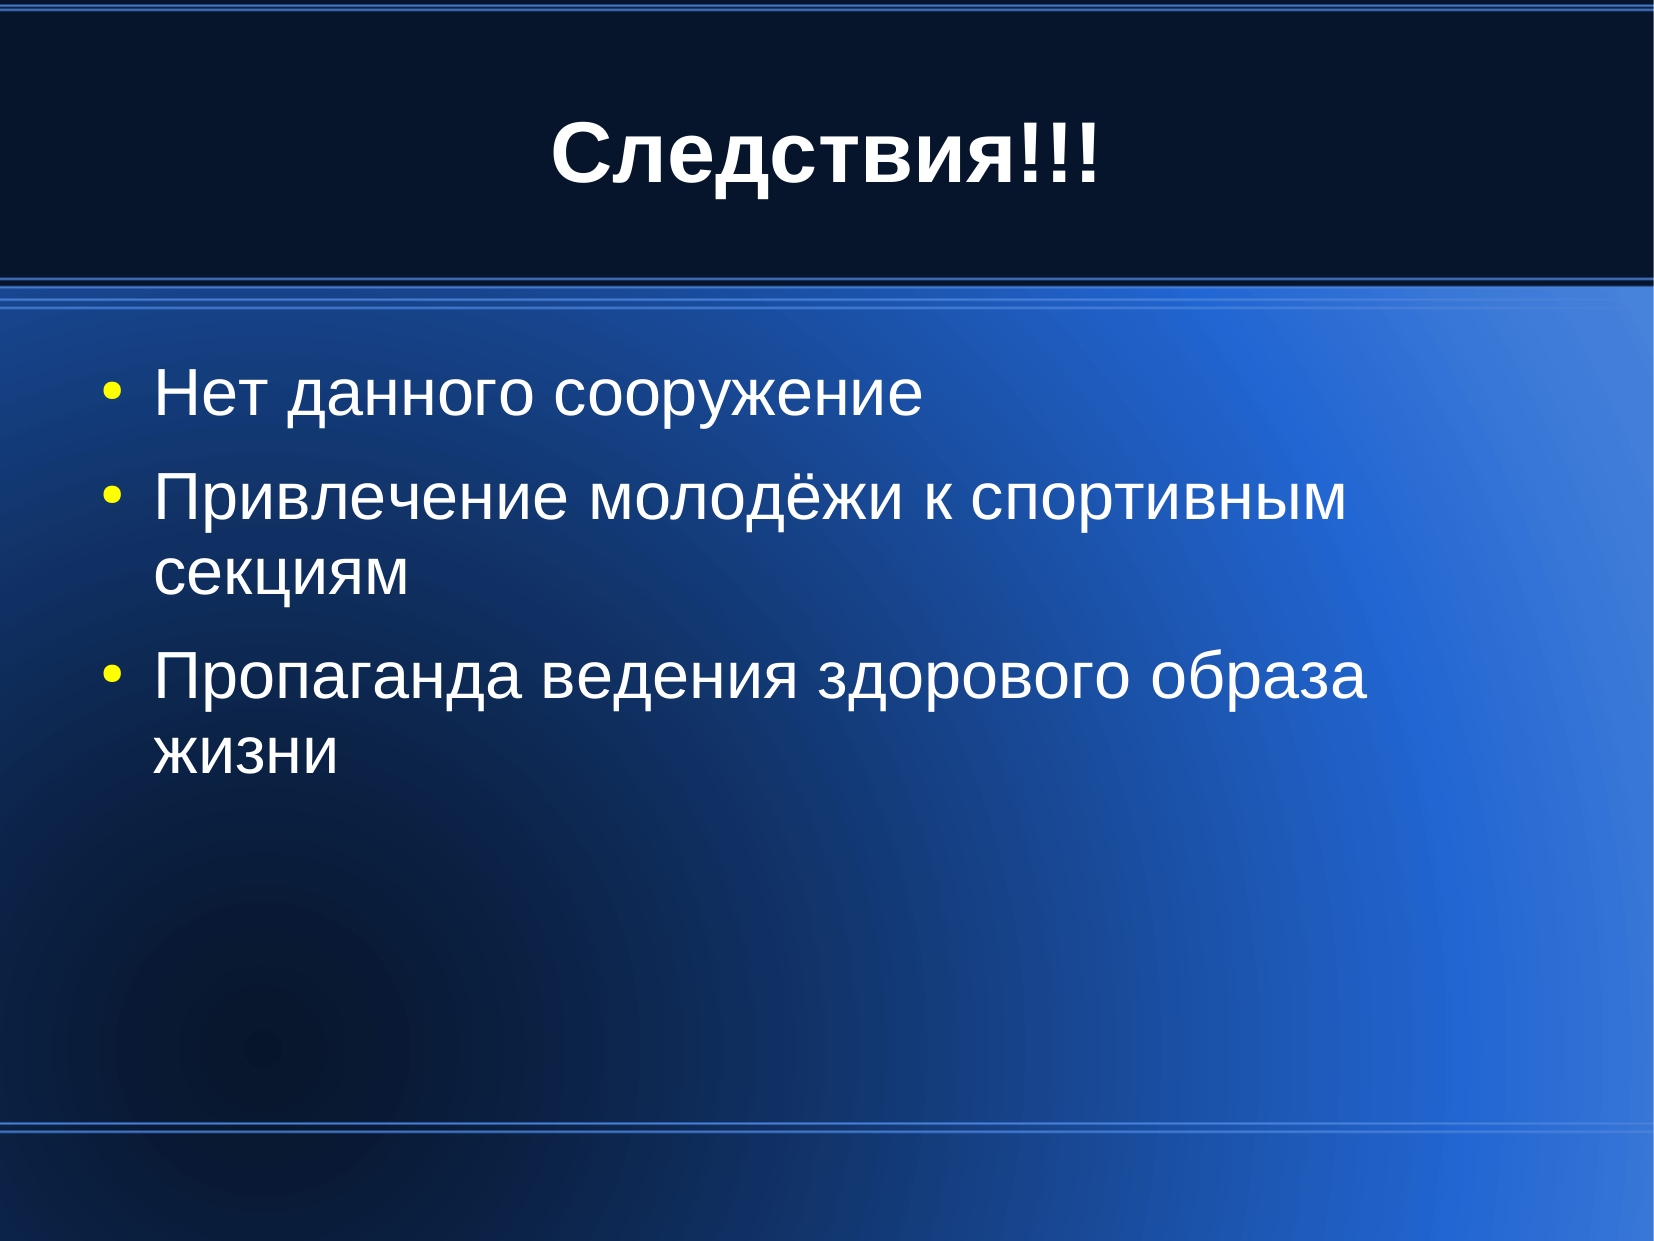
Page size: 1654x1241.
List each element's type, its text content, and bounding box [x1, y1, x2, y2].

list Нет данного сооружение Привлечение молодёжи к спортивным секциям Пропаганда ведения здорового образа жизни [82, 355, 1571, 1174]
picture [0, 0, 1654, 1241]
title Следствия!!! [82, 49, 1571, 257]
